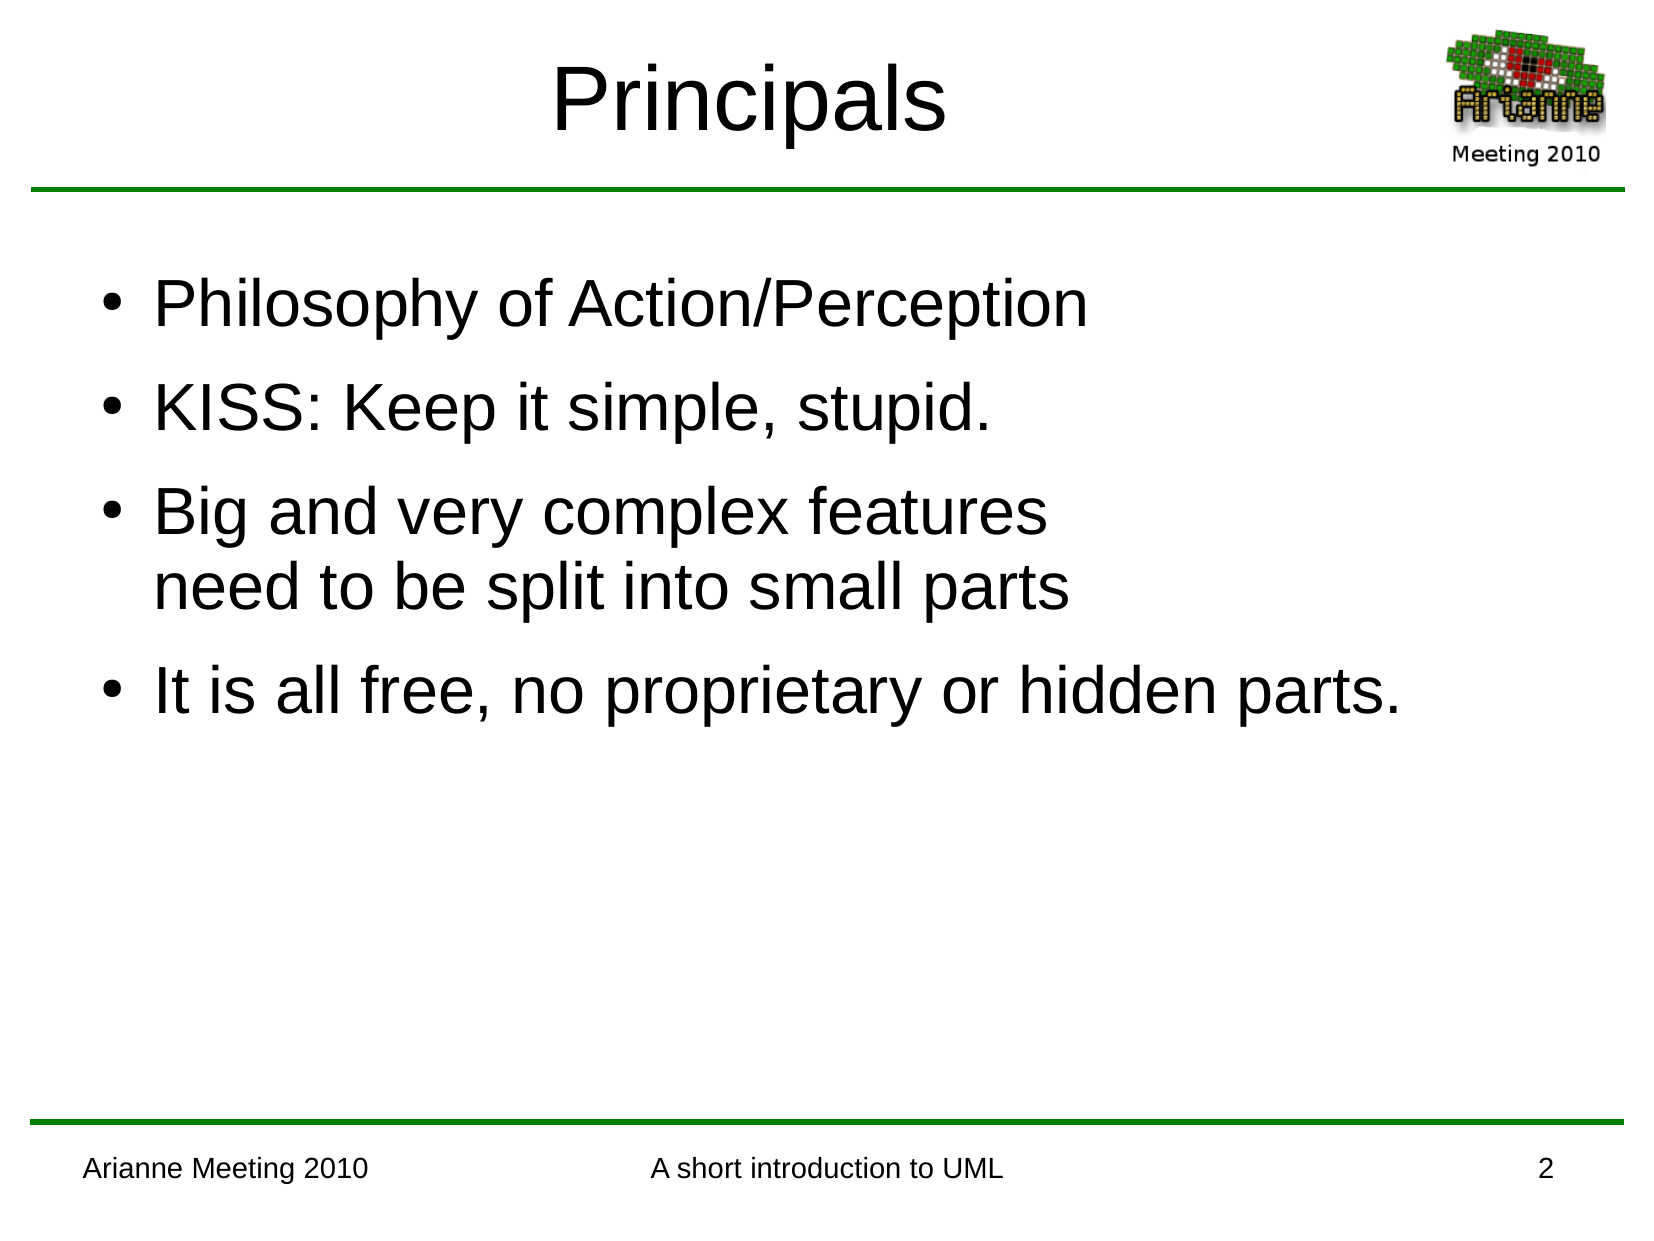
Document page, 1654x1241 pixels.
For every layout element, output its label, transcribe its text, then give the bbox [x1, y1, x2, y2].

picture [1446, 29, 1606, 178]
list Philosophy of Action/Perception KISS: Keep it simple, stupid. Big and very complex features need to be split into small parts It is all free, no proprietary or hidden parts. [82, 265, 1571, 1109]
title Principals [82, 47, 1418, 150]
